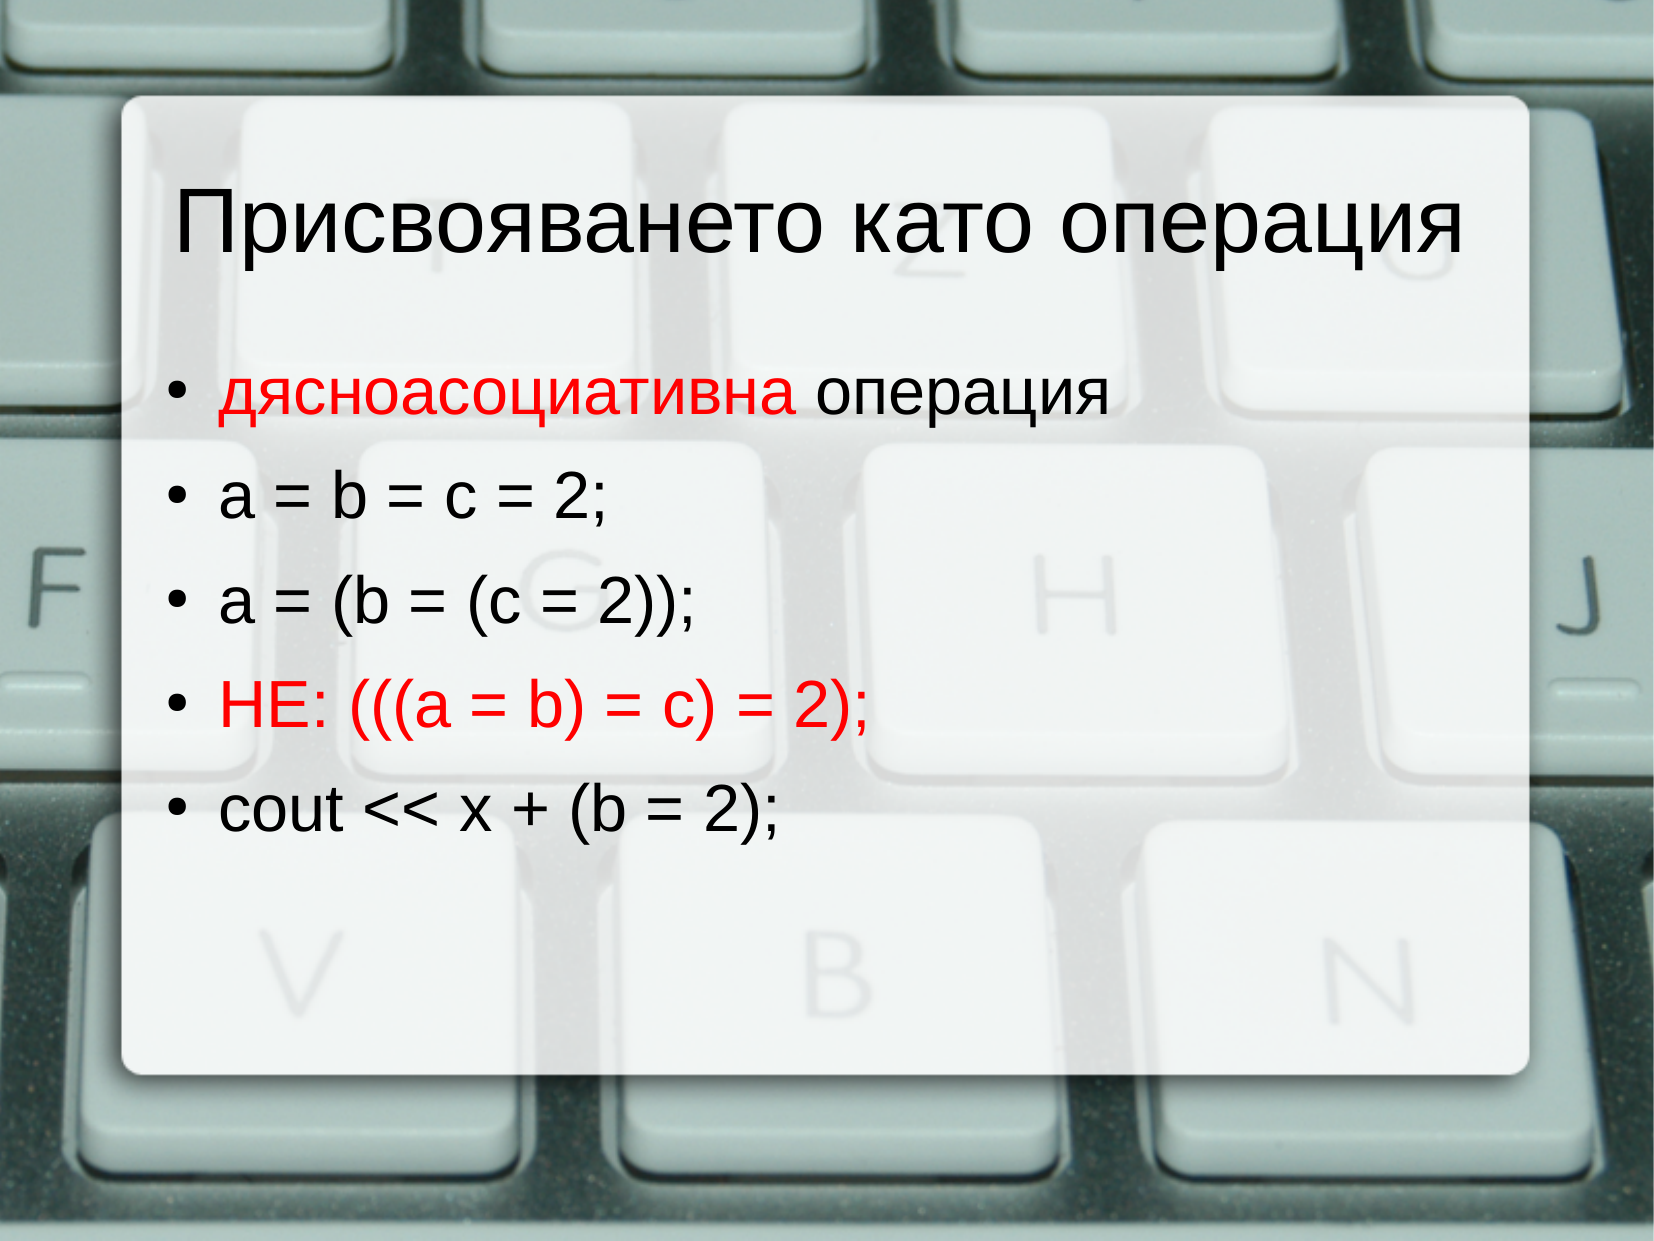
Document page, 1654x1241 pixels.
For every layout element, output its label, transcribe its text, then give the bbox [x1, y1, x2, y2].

picture [0, 0, 1654, 1241]
title Присвояването като операция [135, 117, 1506, 325]
list дясноасоциативна операция a = b = c = 2; a = (b = (c = 2)); НЕ: (((a = b) = c) = 2); cout << x + (b = 2); [147, 354, 1506, 1074]
